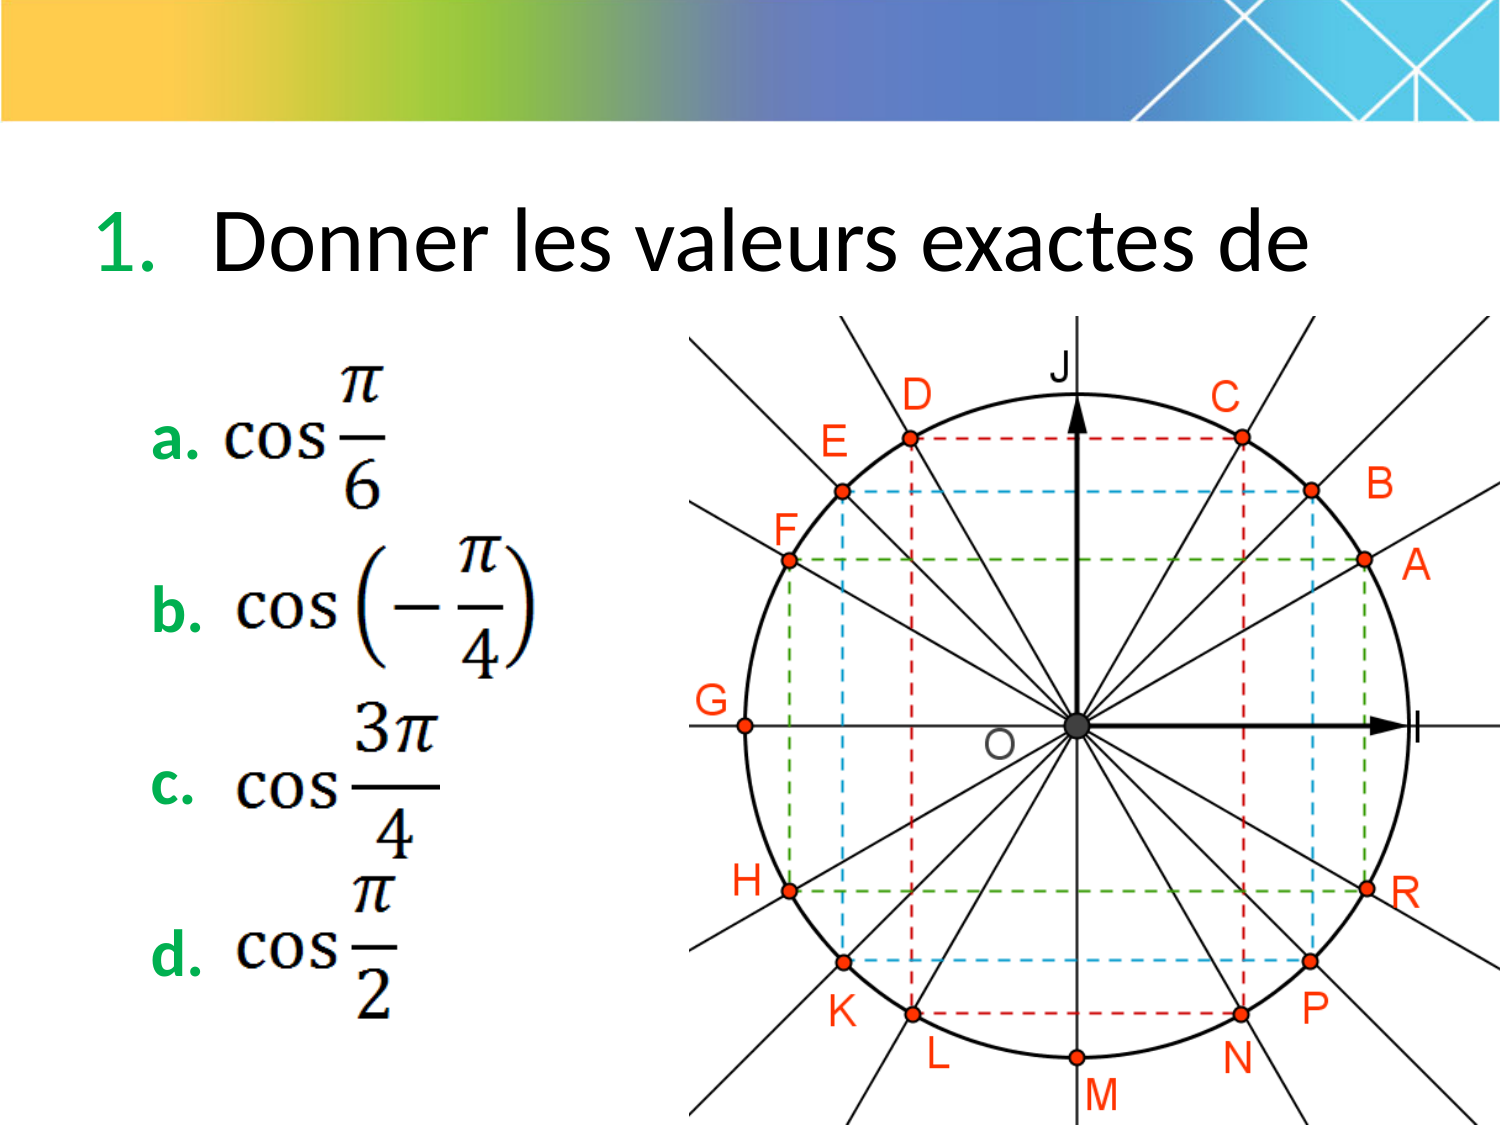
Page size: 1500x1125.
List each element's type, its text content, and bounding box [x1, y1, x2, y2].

picture [234, 527, 541, 1033]
text_box a. b. c. d. [135, 385, 689, 998]
title Donner les valeurs exactes de [75, 164, 1426, 305]
picture [0, 0, 1500, 123]
picture [222, 357, 387, 525]
picture [689, 316, 1500, 1125]
